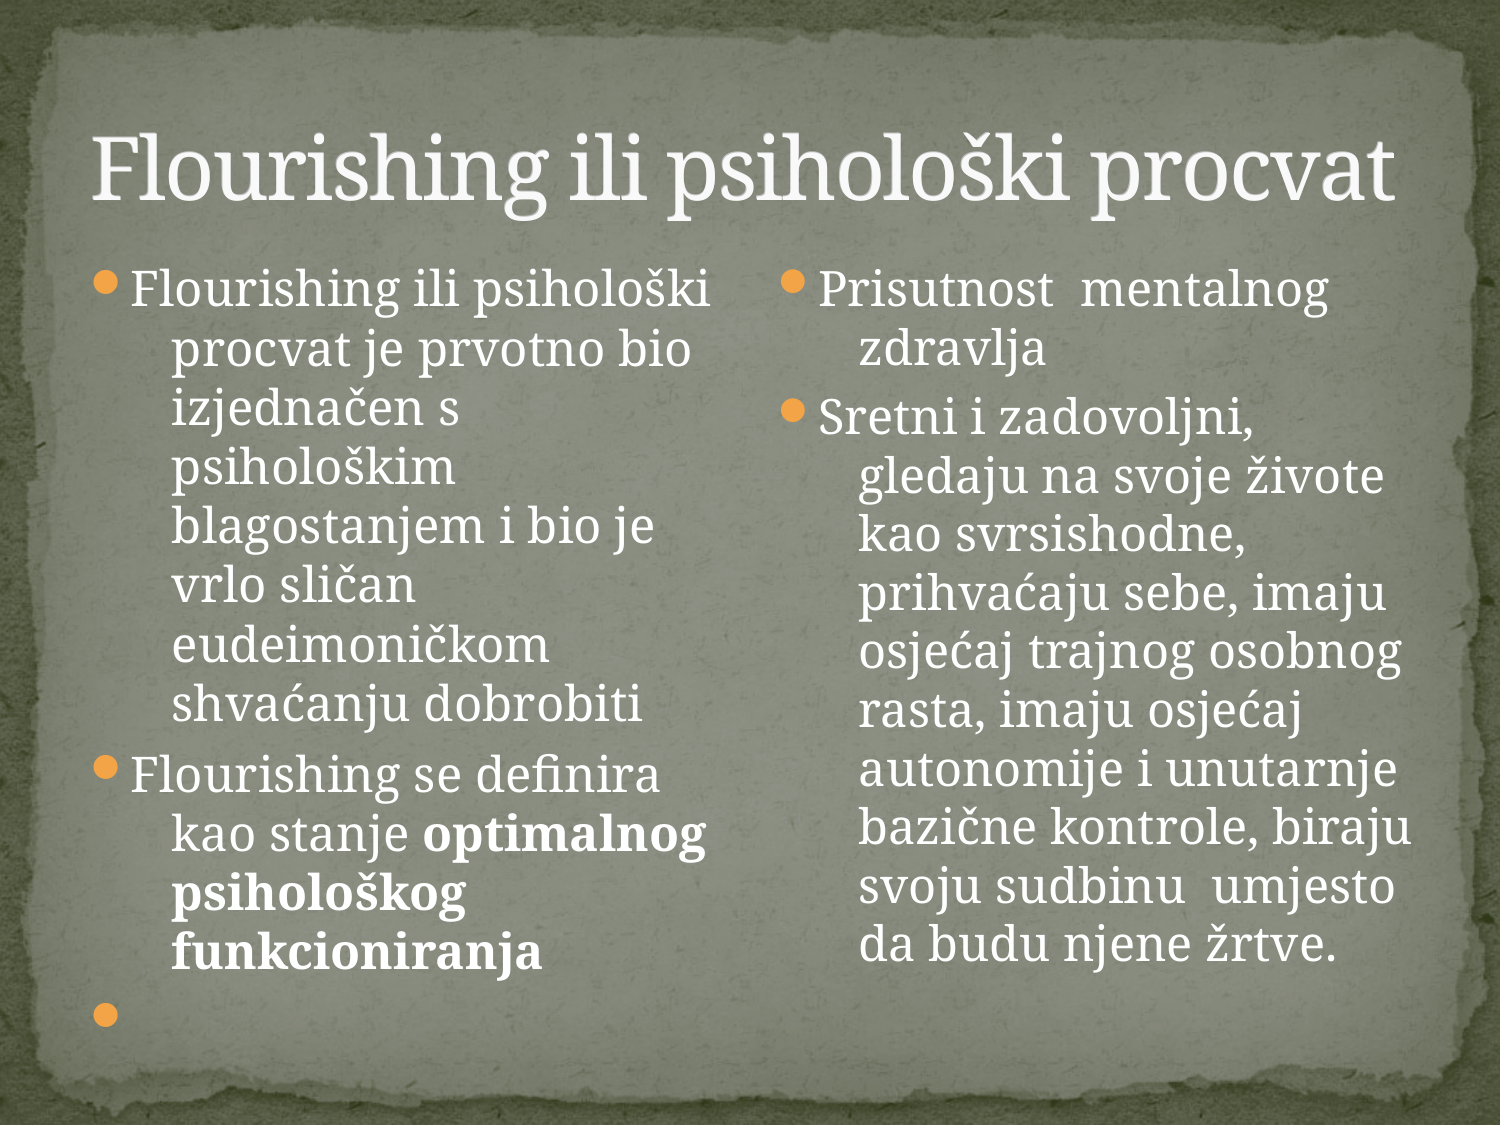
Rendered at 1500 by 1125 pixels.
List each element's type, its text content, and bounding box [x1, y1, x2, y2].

list Flourishing ili psihološki procvat je prvotno bio izjednačen s psihološkim blagostanjem i bio je vrlo sličan eudeimoničkom shvaćanju dobrobiti Flourishing se definira kao stanje optimalnog psihološkog funkcioniranja [75, 249, 742, 1000]
title Flourishing ili psihološki procvat [75, 24, 1426, 225]
list Prisutnost mentalnog zdravlja Sretni i zadovoljni, gledaju na svoje živote kao svrsishodne, prihvaćaju sebe, imaju osjećaj trajnog osobnog rasta, imaju osjećaj autonomije i unutarnje bazične kontrole, biraju svoju sudbinu umjesto da budu njene žrtve. [762, 249, 1429, 1000]
